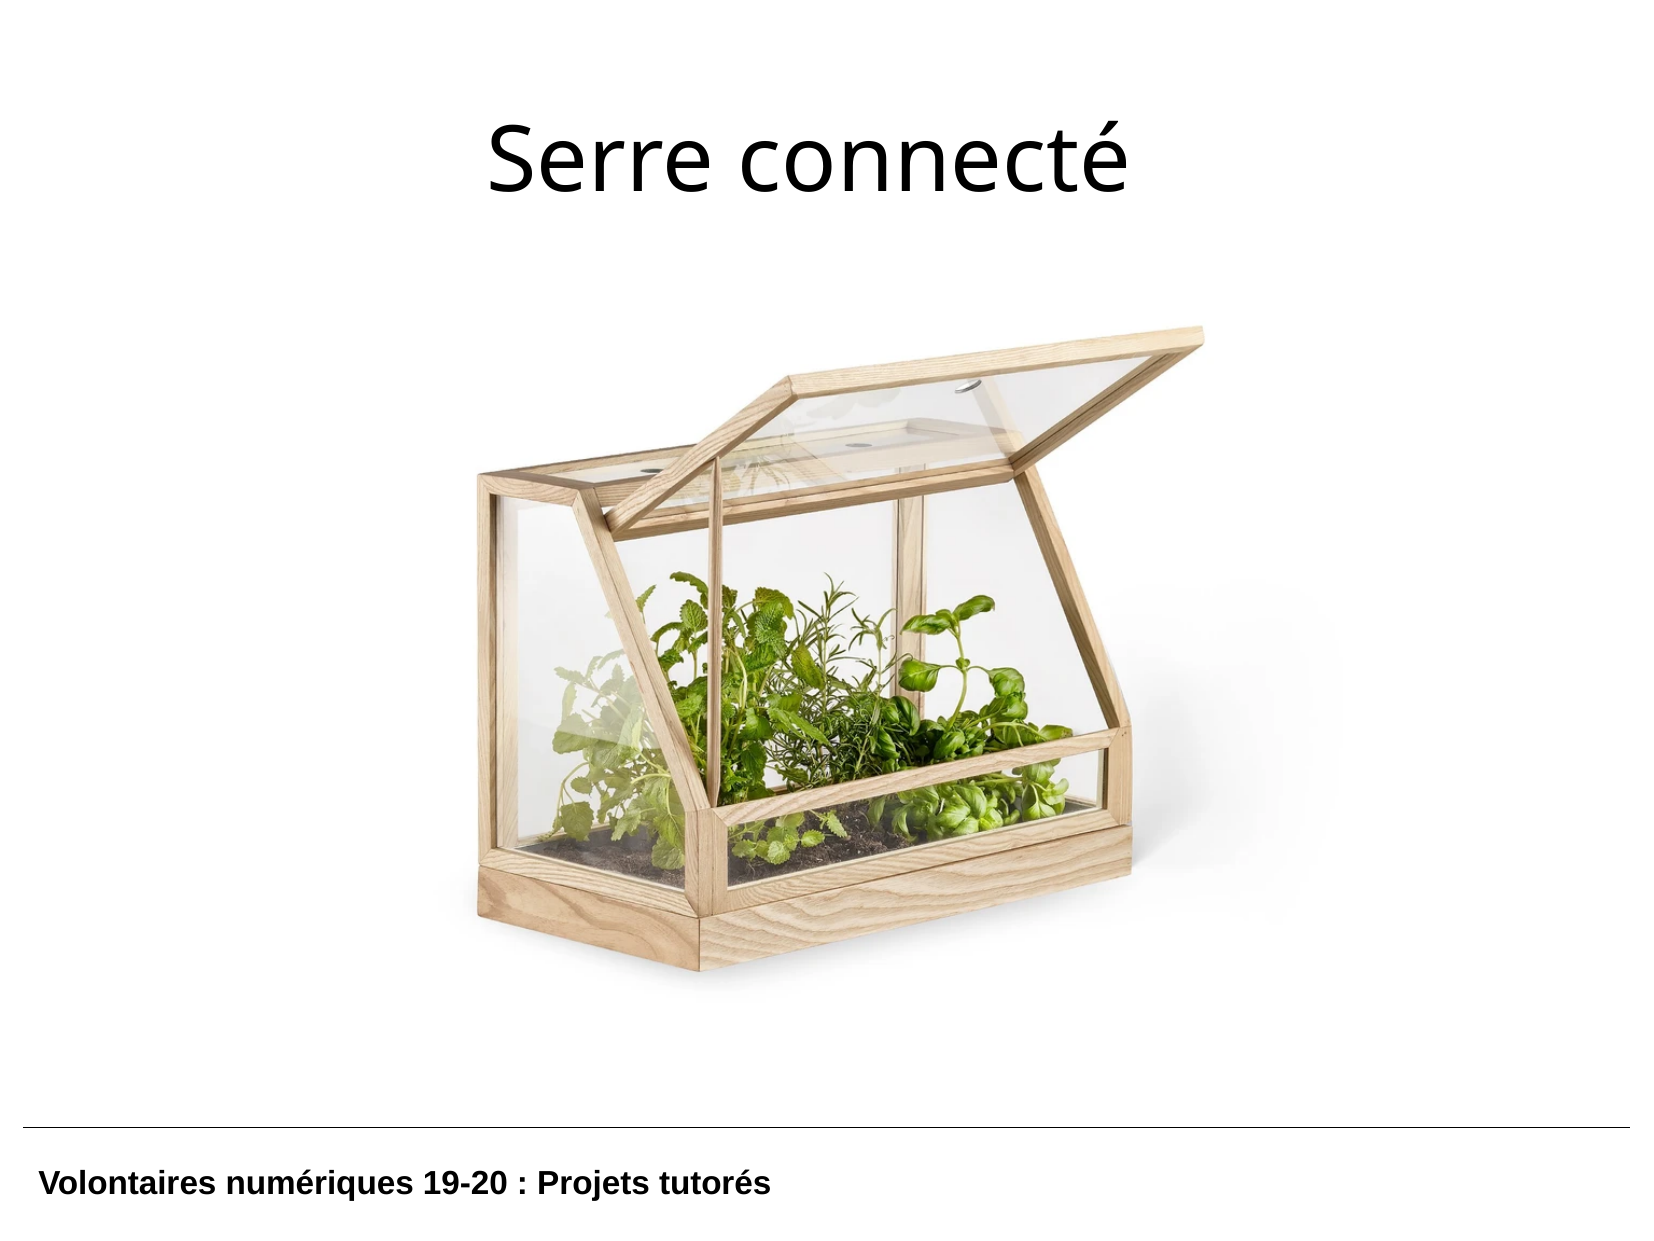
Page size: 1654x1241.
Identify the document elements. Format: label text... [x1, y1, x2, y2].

picture [283, 209, 1386, 1040]
text_box Volontaires numériques 19-20 : Projets tutorés [23, 1157, 945, 1210]
title Serre connecté [141, 52, 1477, 260]
